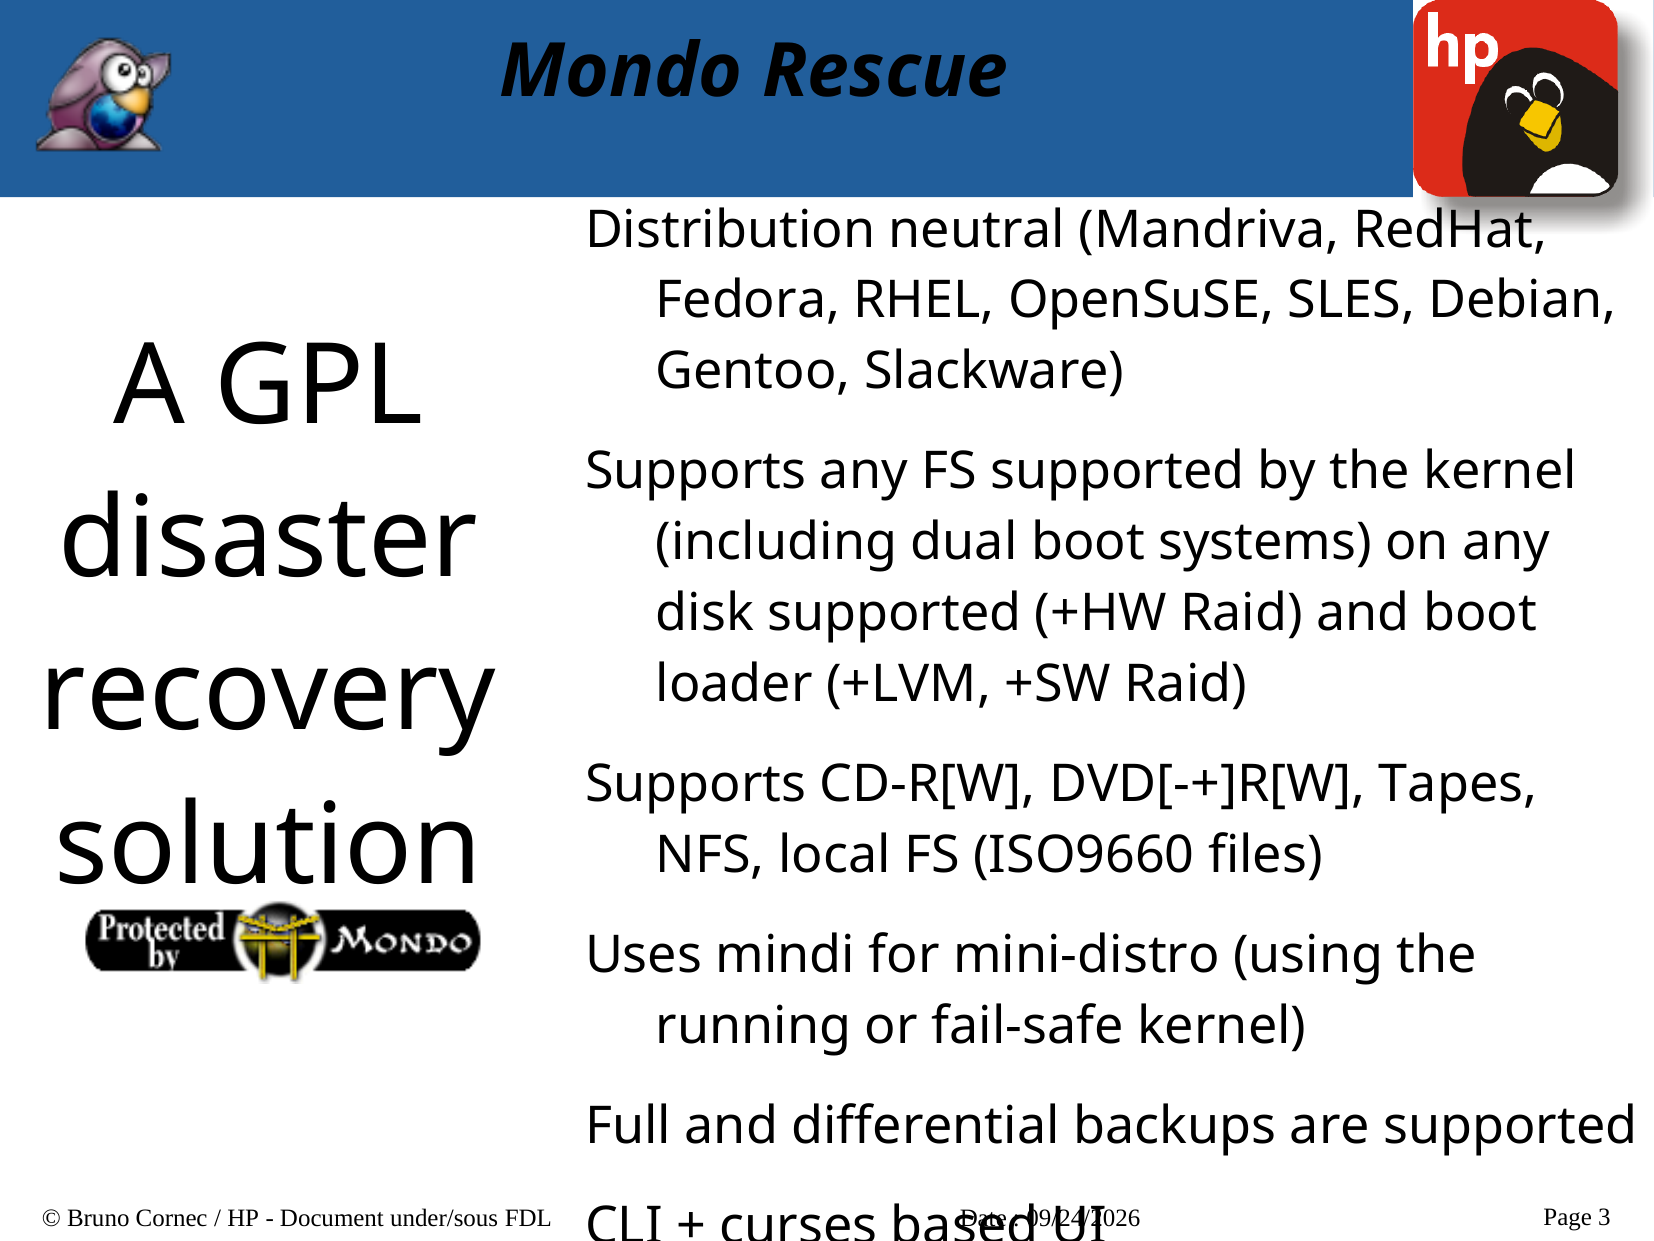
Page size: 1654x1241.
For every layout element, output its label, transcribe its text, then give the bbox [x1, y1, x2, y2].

list Distribution neutral (Mandriva, RedHat, Fedora, RHEL, OpenSuSE, SLES, Debian, Gentoo, Slackware) Supports any FS supported by the kernel (including dual boot systems) on any disk supported (+HW Raid) and boot loader (+LVM, +SW Raid) Supports CD-R[W], DVD[-+]R[W], Tapes, NFS, local FS (ISO9660 files) Uses mindi for mini-distro (using the running or fail-safe kernel) Full and differential backups are supported CLI + curses based UI [573, 191, 1654, 1226]
picture [84, 900, 485, 984]
picture [0, 0, 211, 199]
picture [1413, 0, 1654, 191]
text_box A GPL disaster recovery solution [40, 303, 573, 828]
